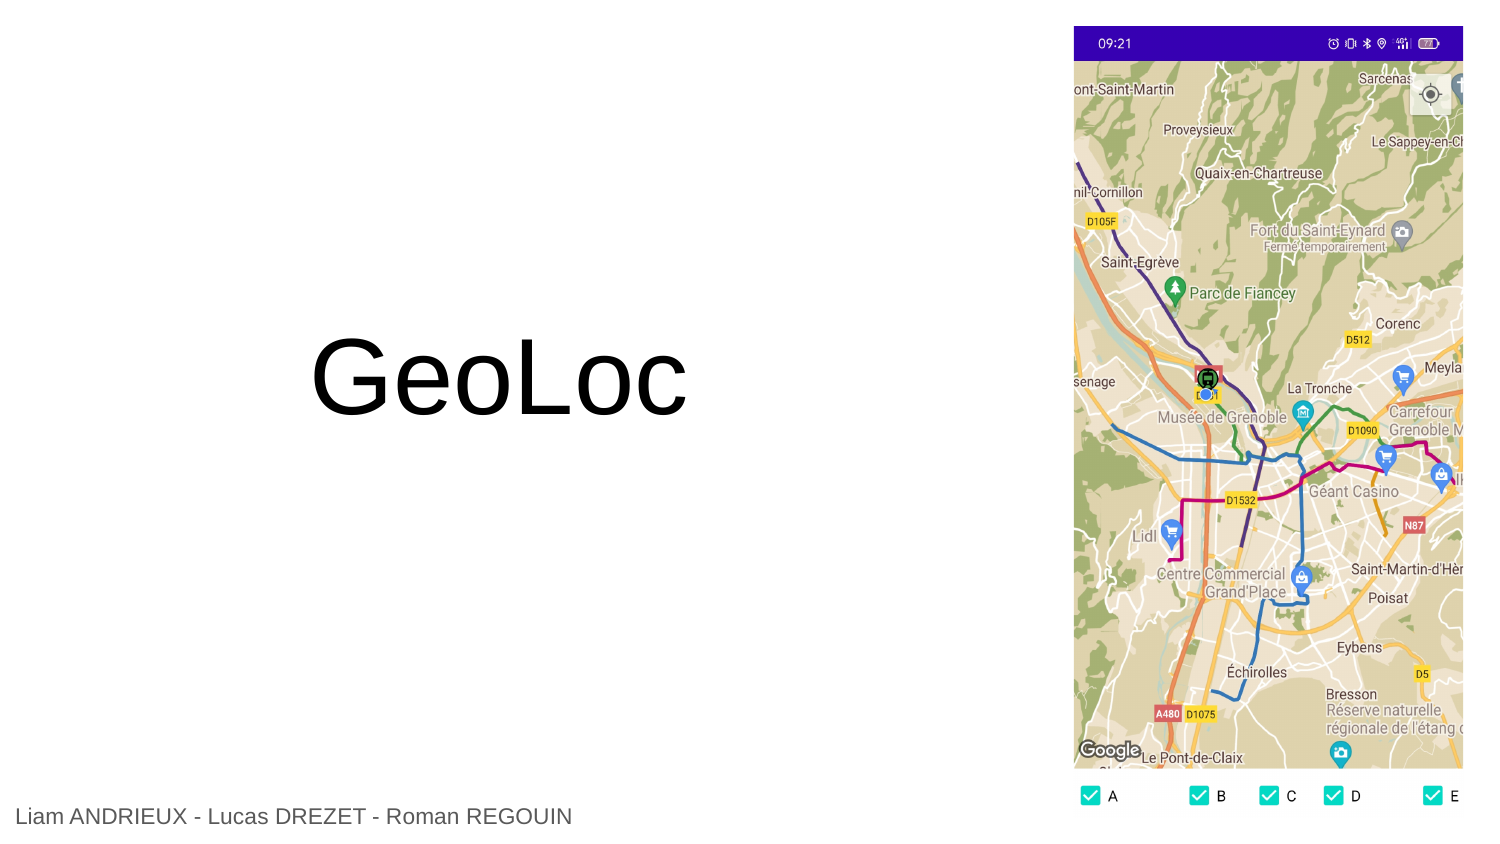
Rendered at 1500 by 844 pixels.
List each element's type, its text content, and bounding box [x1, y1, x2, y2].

picture [1073, 26, 1464, 818]
subtitle Liam ANDRIEUX - Lucas DREZET - Roman REGOUIN [0, 786, 1398, 844]
title GeoLoc [141, 241, 857, 451]
